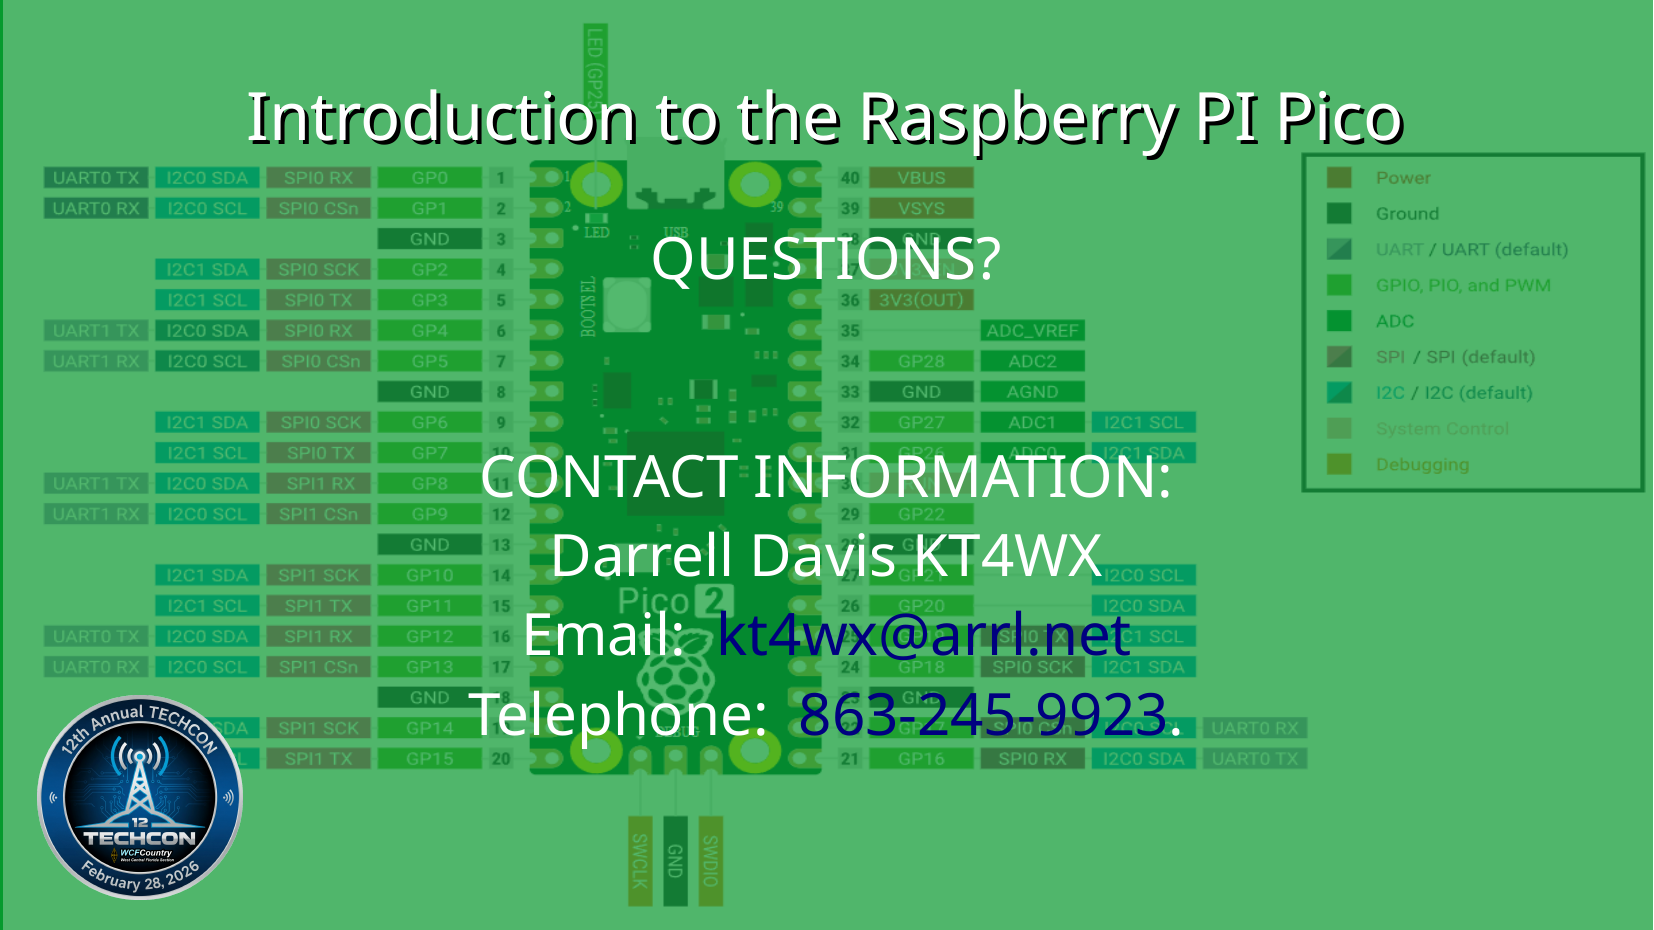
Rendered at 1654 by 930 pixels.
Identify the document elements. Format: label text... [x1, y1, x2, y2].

title Introduction to the Raspberry PI Pico [82, 29, 1571, 200]
picture [37, 695, 243, 900]
list QUESTIONS? CONTACT INFORMATION: Darrell Davis KT4WX Email: kt4wx@arrl.net Telephone: 863-245-9923. [82, 217, 1571, 757]
